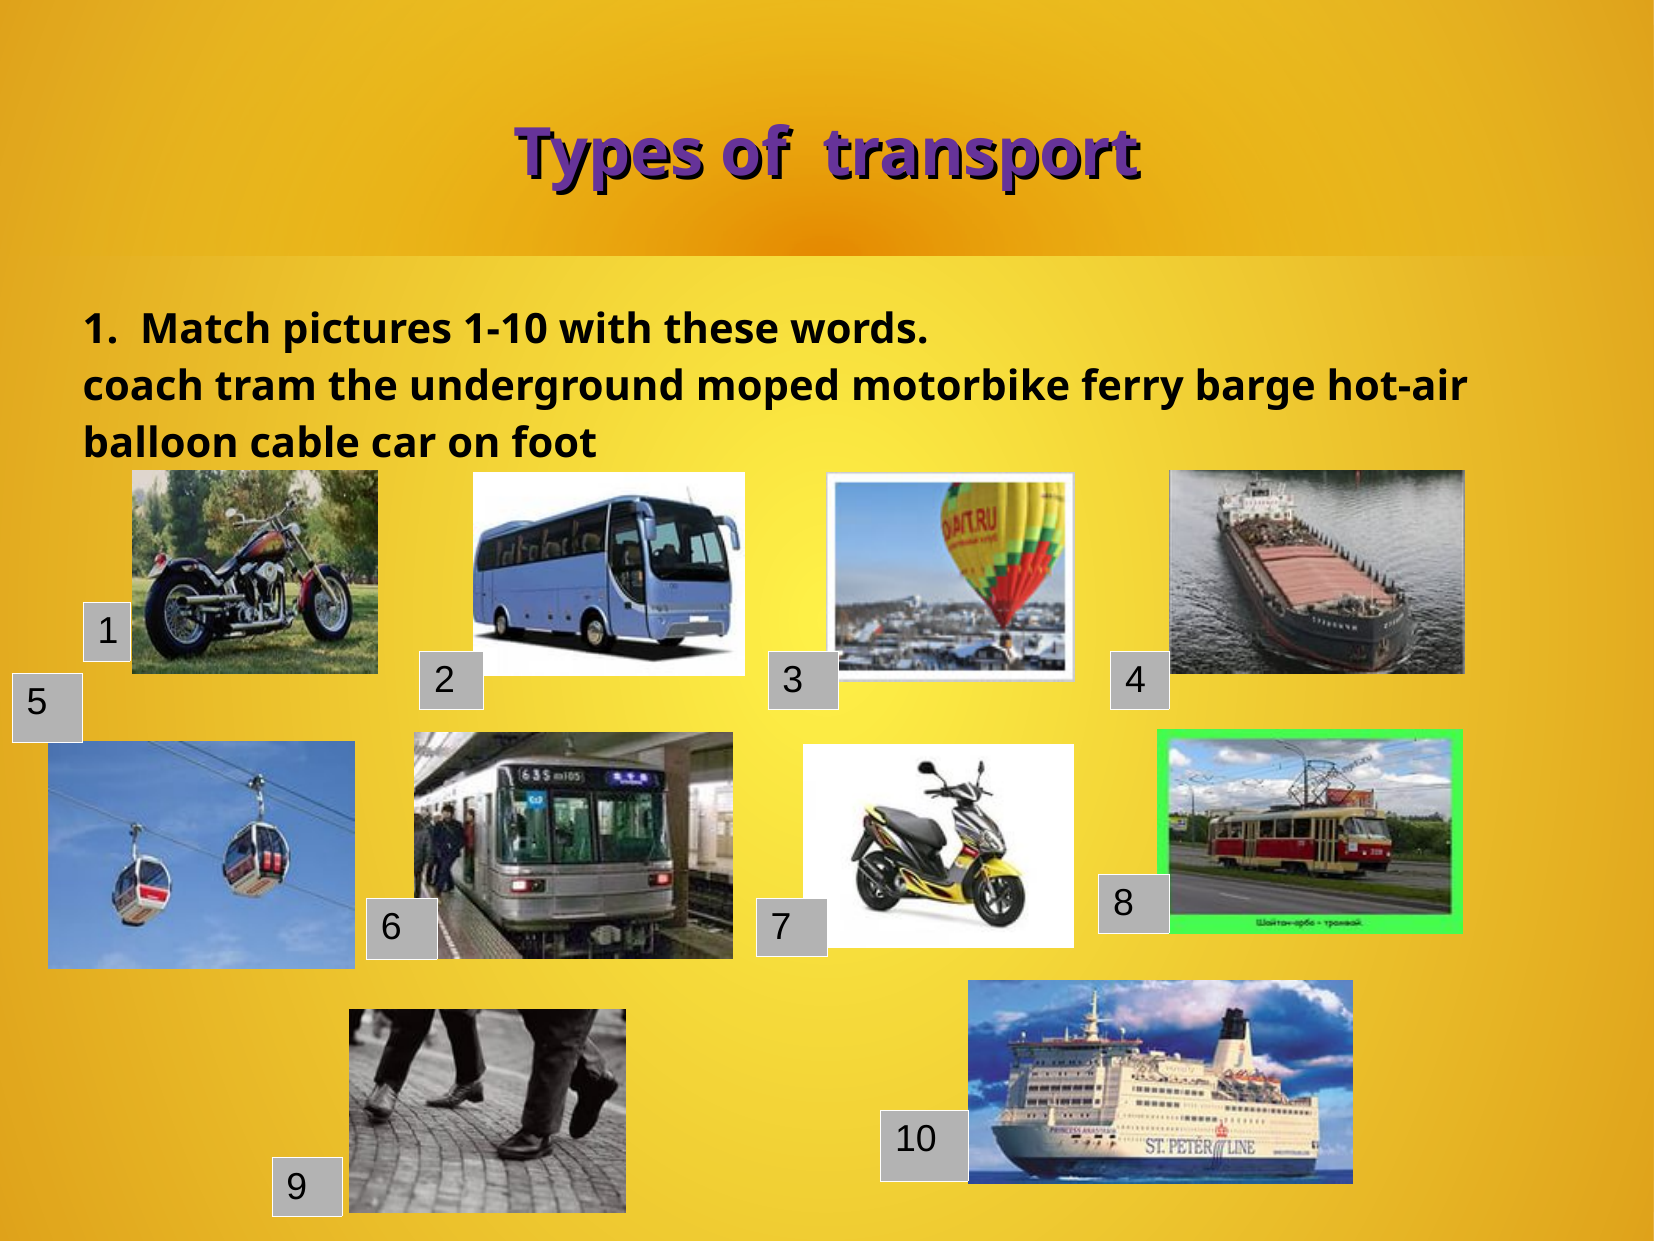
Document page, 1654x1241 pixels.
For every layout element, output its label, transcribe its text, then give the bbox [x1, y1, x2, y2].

table_header 9 [273, 1158, 342, 1216]
picture [414, 732, 733, 959]
picture [349, 1009, 626, 1213]
table_header 5 [13, 674, 82, 742]
table_header 10 [881, 1111, 968, 1181]
picture [1157, 729, 1463, 934]
picture [826, 472, 1075, 682]
picture [48, 741, 355, 969]
table_header 4 [1111, 652, 1169, 709]
picture [132, 470, 378, 674]
list 1. Match pictures 1-10 with these words. coach tram the underground moped motorbike ferry barge hot-air balloon cable car on foot [82, 299, 1571, 1019]
table_header 3 [769, 652, 838, 709]
table_header 7 [757, 899, 827, 956]
table_header 8 [1099, 875, 1169, 933]
picture [473, 472, 745, 676]
picture [1169, 470, 1465, 674]
table_header 2 [420, 652, 483, 709]
table_header 6 [367, 899, 437, 959]
title Types of transport [82, 47, 1571, 252]
picture [803, 744, 1074, 948]
table_header 1 [84, 603, 130, 661]
picture [968, 980, 1353, 1184]
